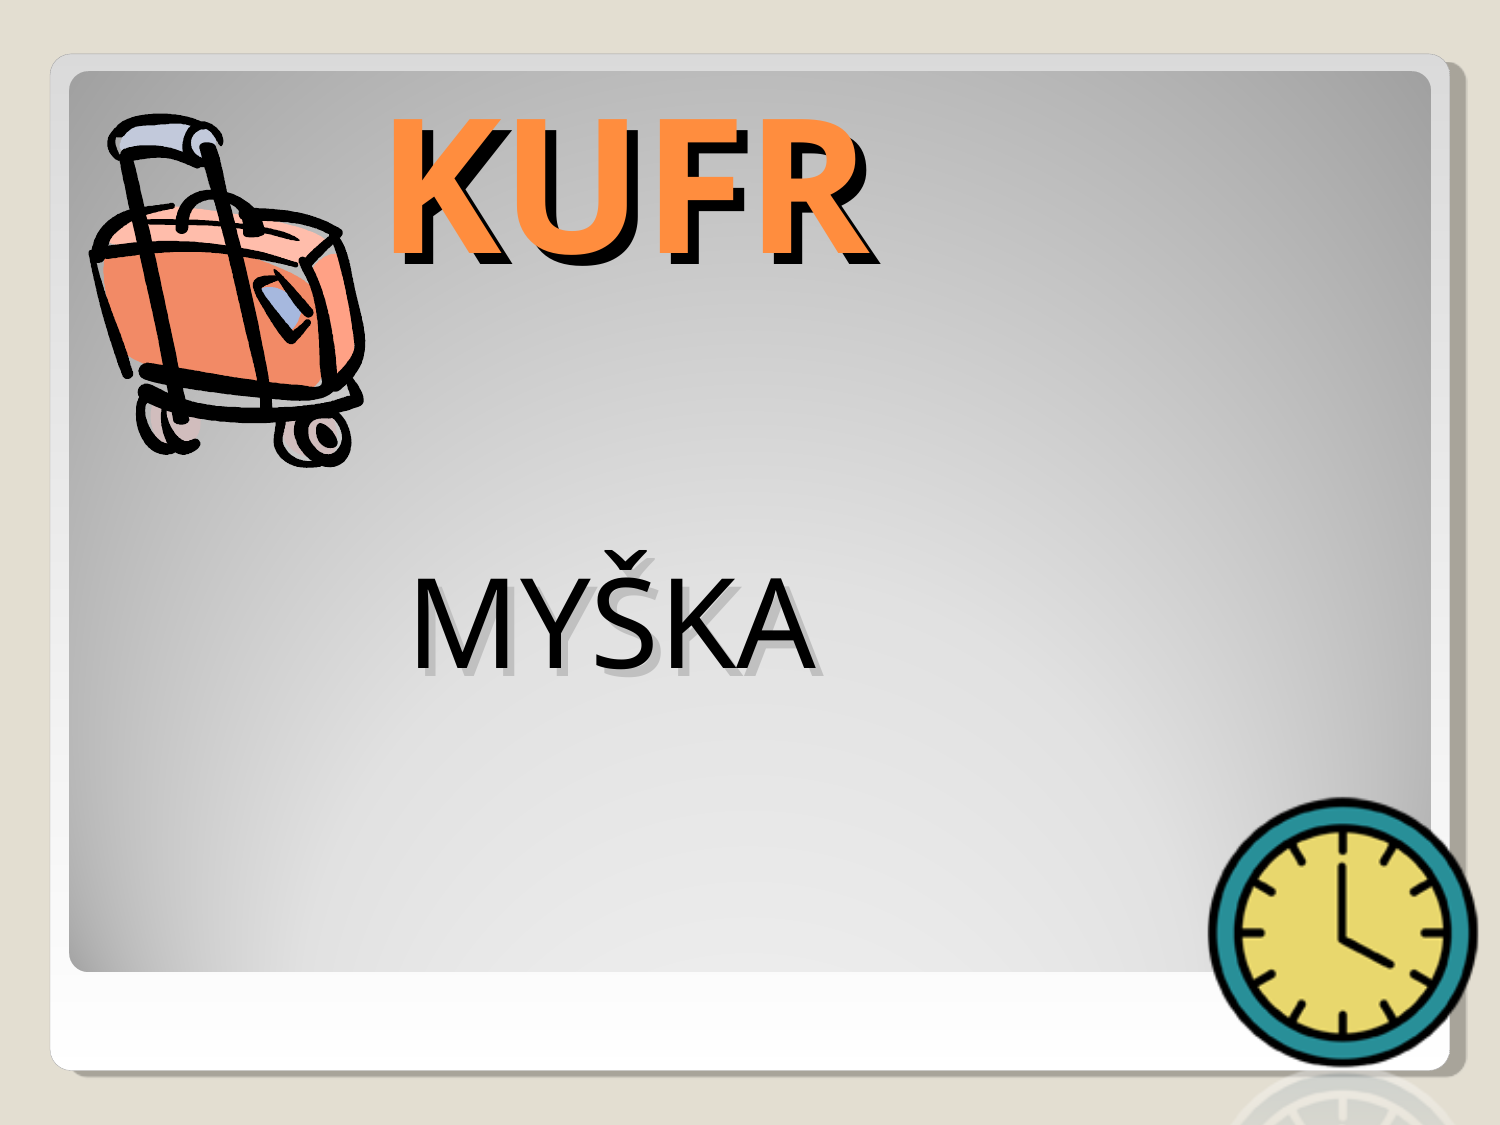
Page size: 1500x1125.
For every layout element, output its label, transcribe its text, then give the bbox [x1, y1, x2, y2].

text_box KUFR [362, 54, 1379, 362]
text_box MYŠKA [107, 536, 1117, 780]
picture [69, 71, 1500, 1125]
